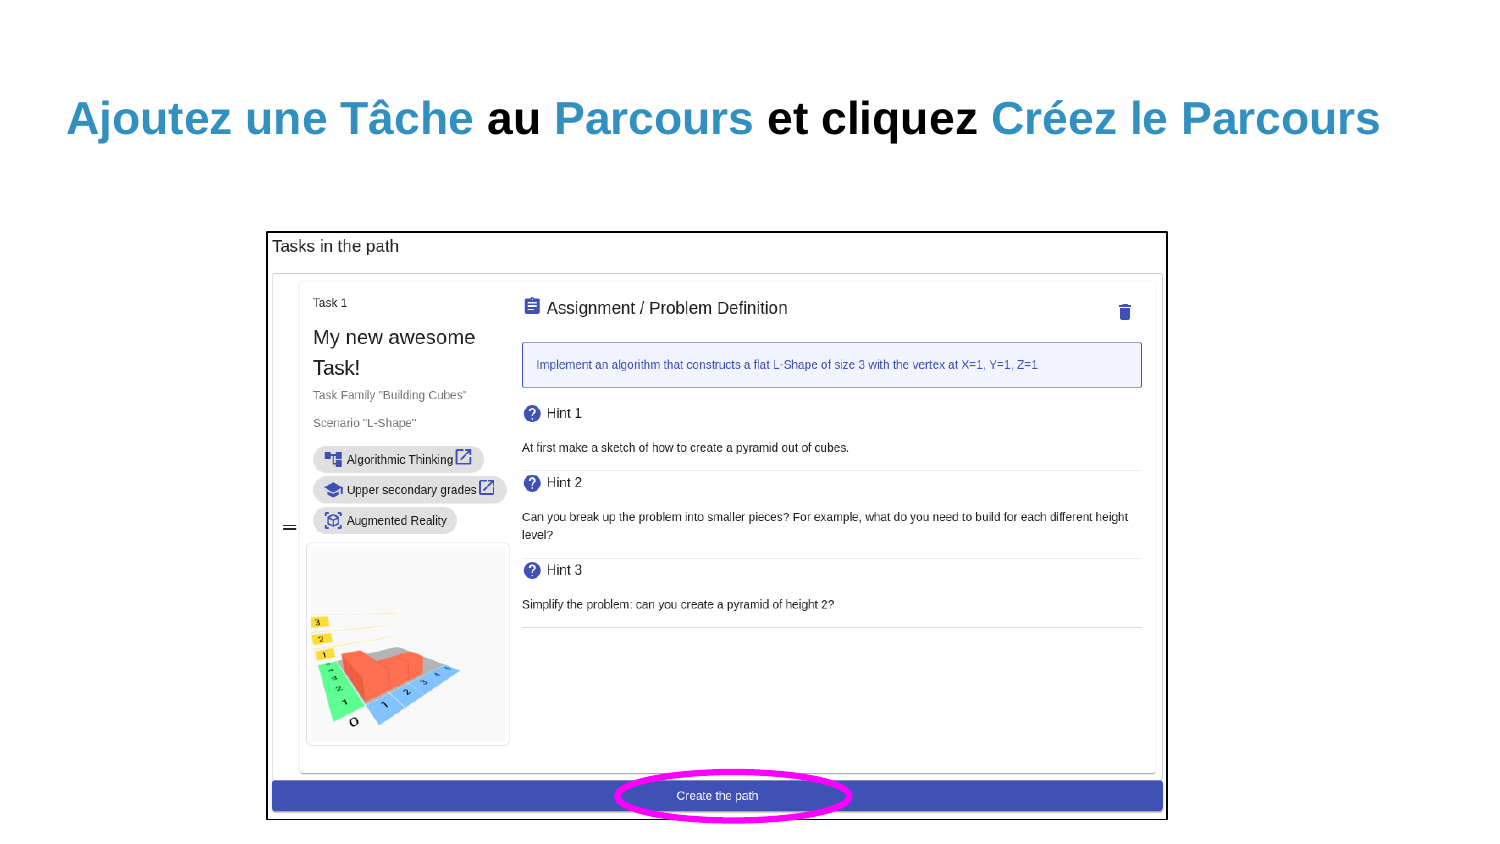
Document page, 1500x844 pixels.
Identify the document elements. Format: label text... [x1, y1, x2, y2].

picture [621, 776, 845, 817]
title Ajoutez une Tâche au Parcours et cliquez Créez le Parcours [51, 72, 1449, 167]
picture [267, 232, 1167, 819]
